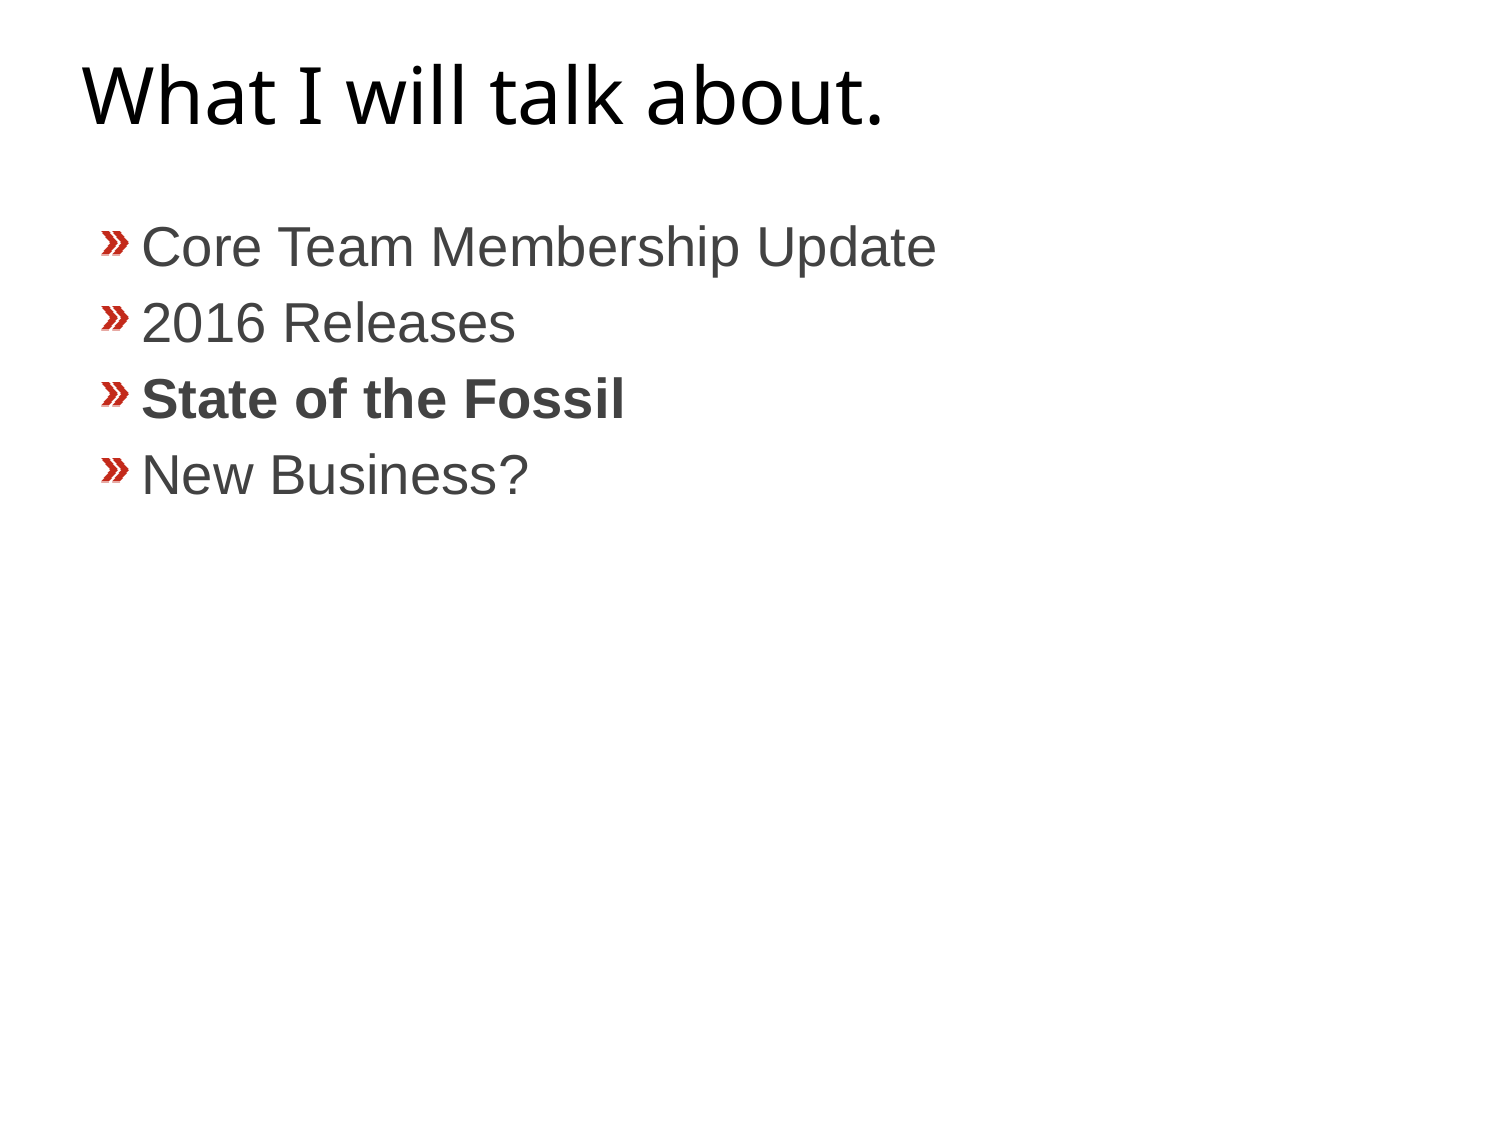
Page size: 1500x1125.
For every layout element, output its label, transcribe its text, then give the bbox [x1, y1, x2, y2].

title What I will talk about. [75, 45, 1425, 210]
list Core Team Membership Update 2016 Releases State of the Fossil New Business? [75, 210, 1425, 1125]
